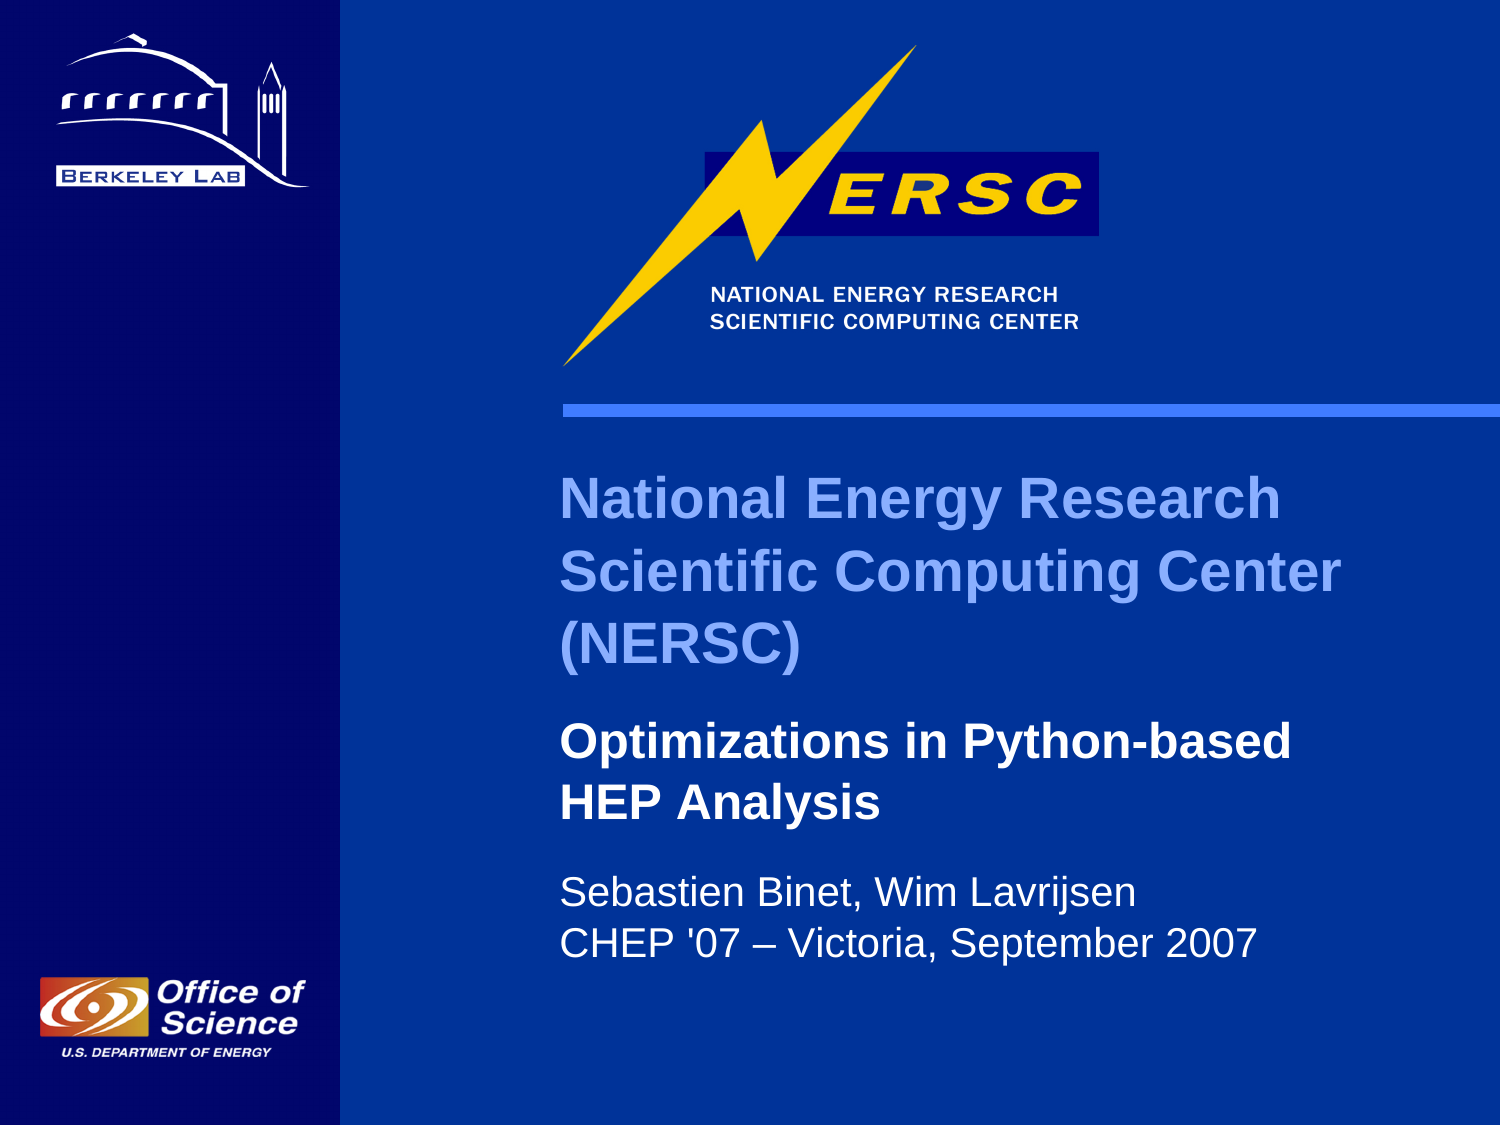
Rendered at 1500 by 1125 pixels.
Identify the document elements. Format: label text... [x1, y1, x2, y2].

picture [0, 0, 1500, 1125]
text_box National Energy Research Scientific Computing Center (NERSC) Optimizations in Python-based HEP Analysis Sebastien Binet, Wim Lavrijsen CHEP '07 – Victoria, September 2007 [544, 458, 1377, 1056]
